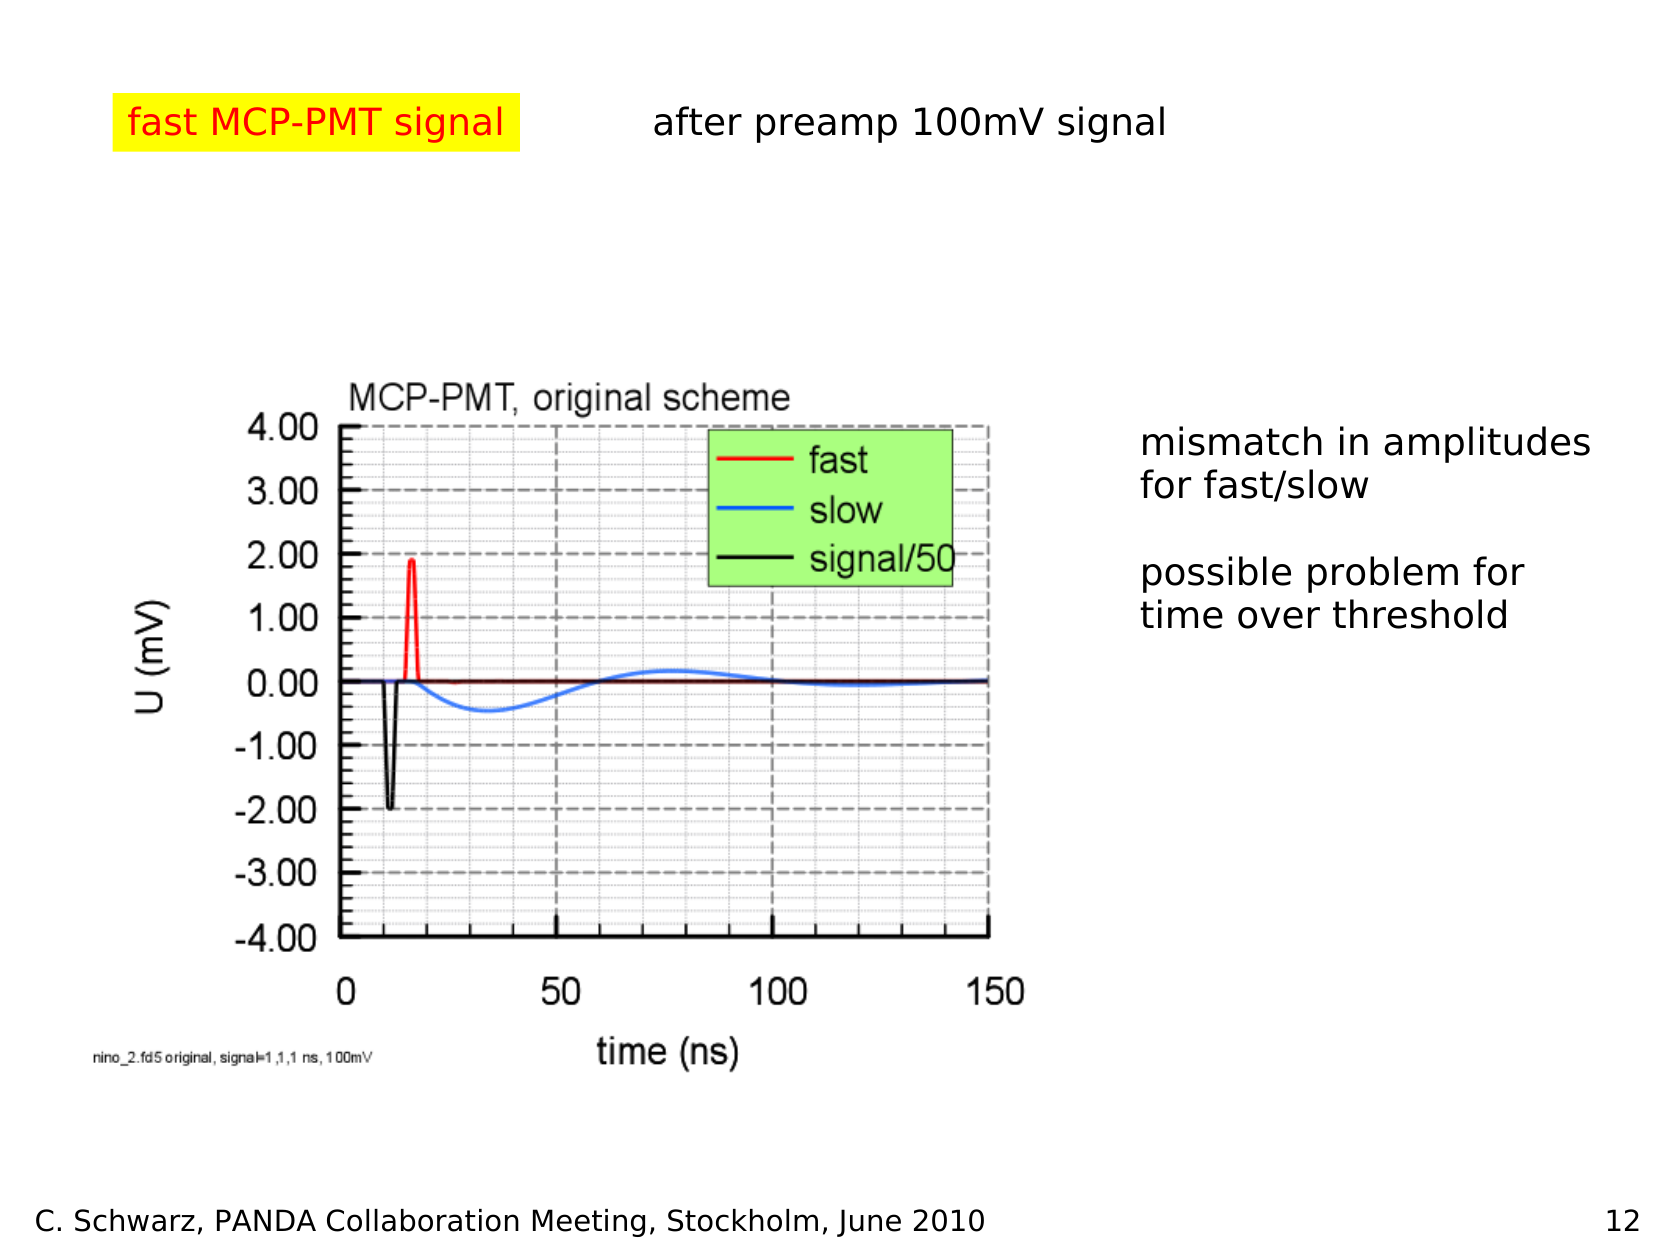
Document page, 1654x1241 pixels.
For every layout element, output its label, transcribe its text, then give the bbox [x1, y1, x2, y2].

text_box after preamp 100mV signal [637, 93, 1173, 152]
text_box fast MCP-PMT signal [112, 93, 514, 152]
picture [69, 367, 1088, 1088]
text_box mismatch in amplitudes for fast/slow possible problem for time over threshold [1125, 412, 1610, 646]
